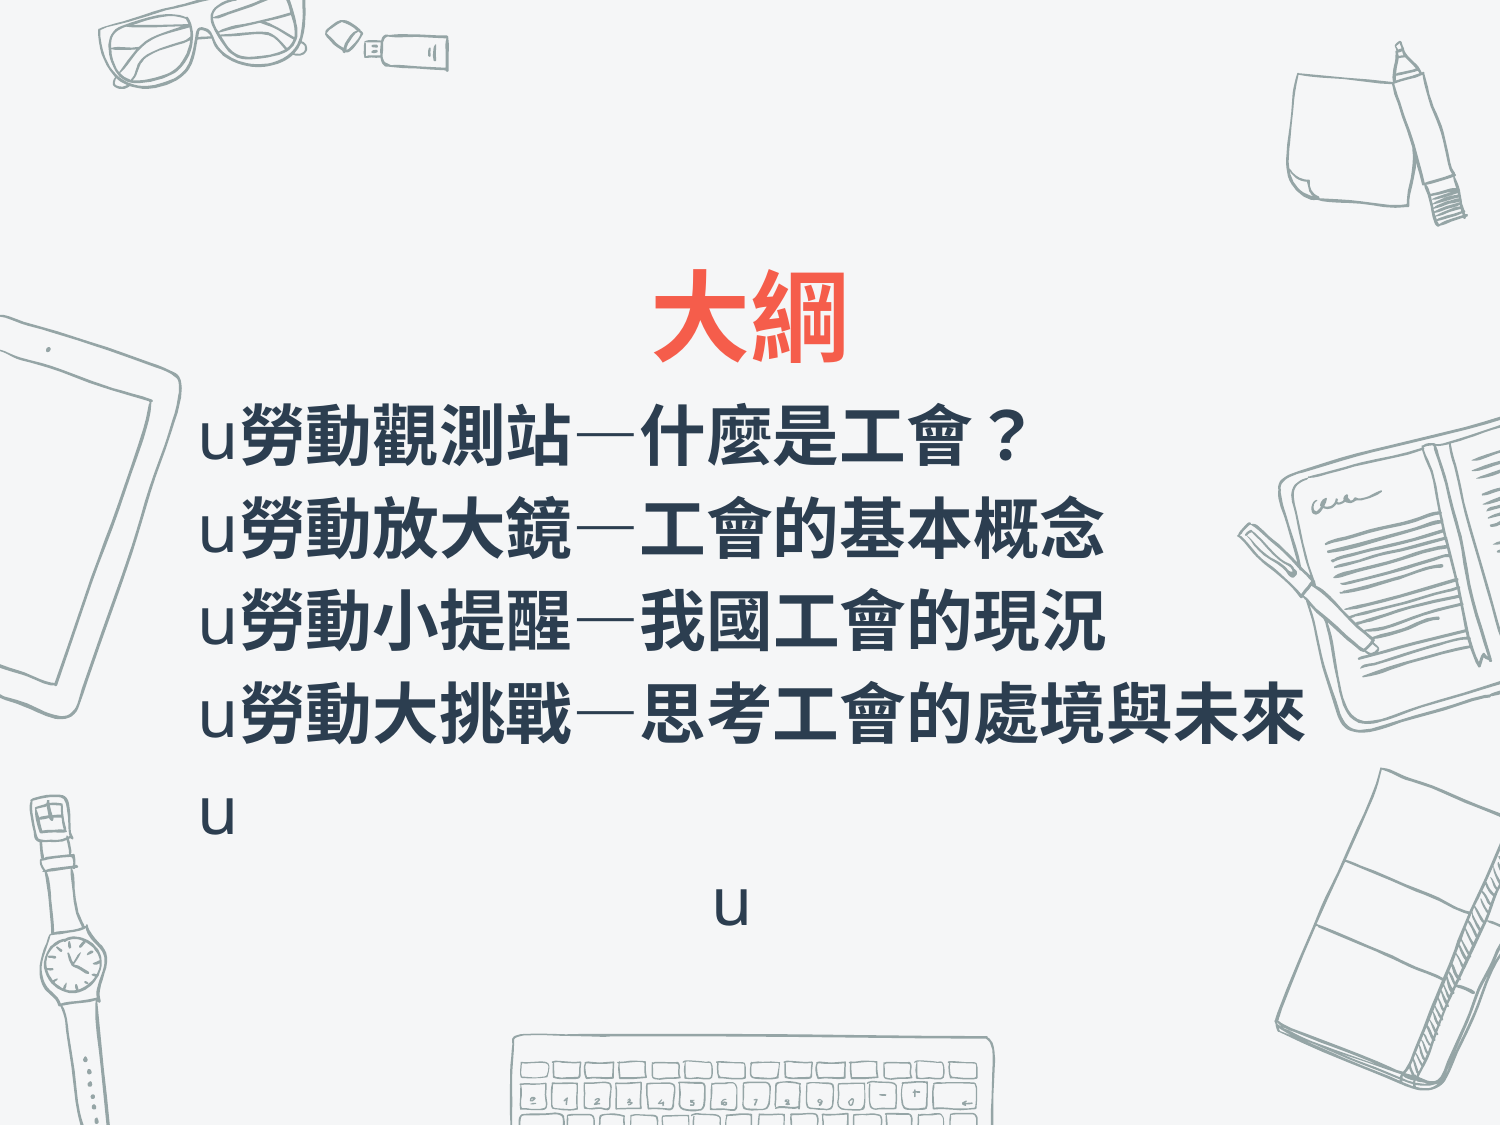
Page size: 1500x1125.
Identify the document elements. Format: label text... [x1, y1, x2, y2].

subtitle 勞動觀測站—什麼是工會？ 勞動放大鏡—工會的基本概念 勞動小提醒—我國工會的現況 勞動大挑戰—思考工會的處境與未來 [183, 379, 1424, 551]
title 大綱 [281, 208, 1219, 379]
